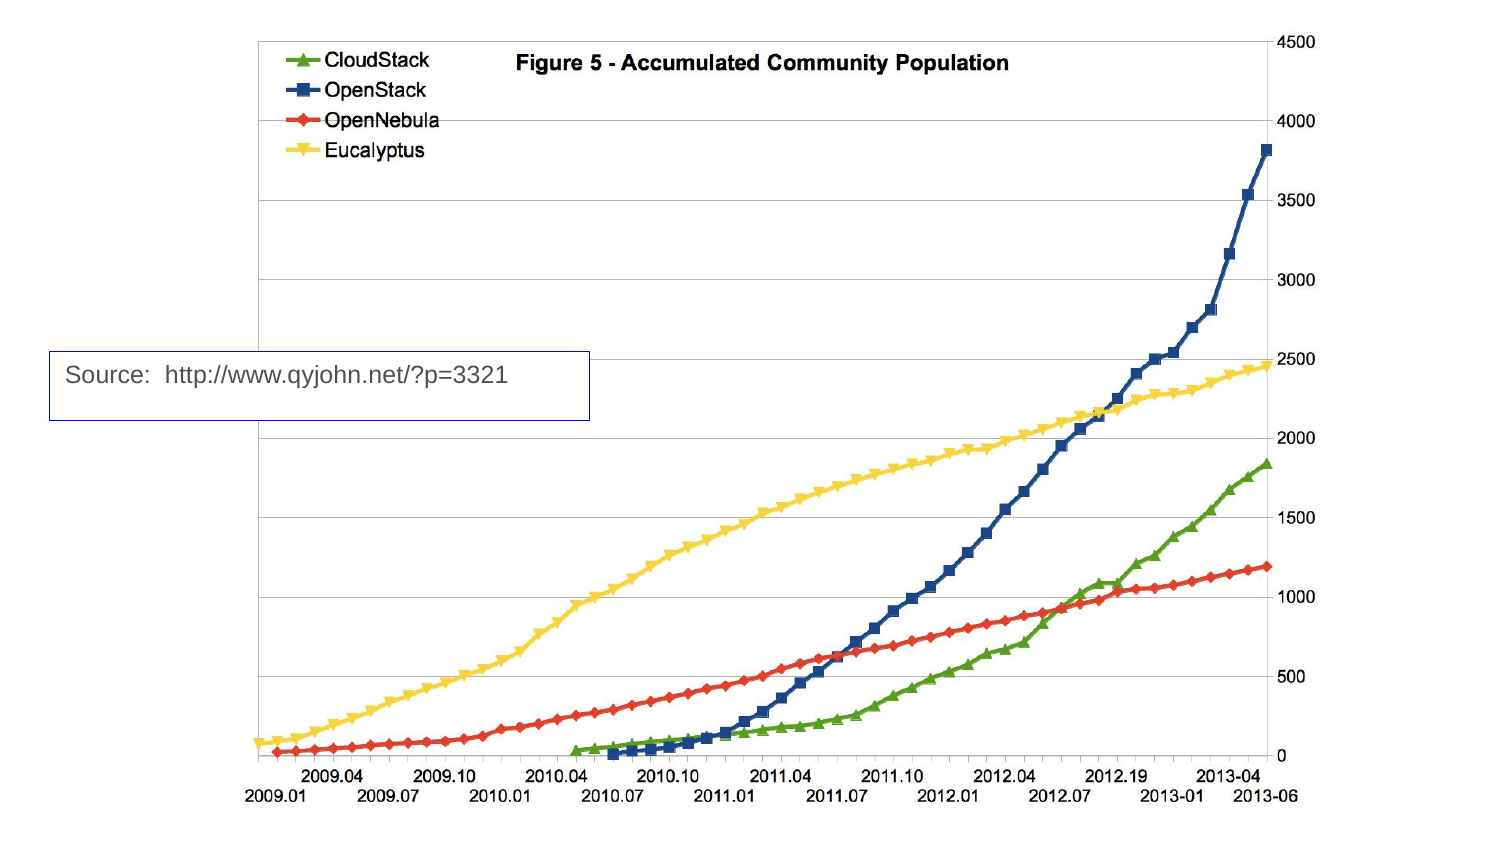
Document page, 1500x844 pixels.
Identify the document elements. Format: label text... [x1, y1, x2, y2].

text_box Source: http://www.qyjohn.net/?p=3321 [49, 351, 590, 421]
picture [174, 0, 1350, 844]
